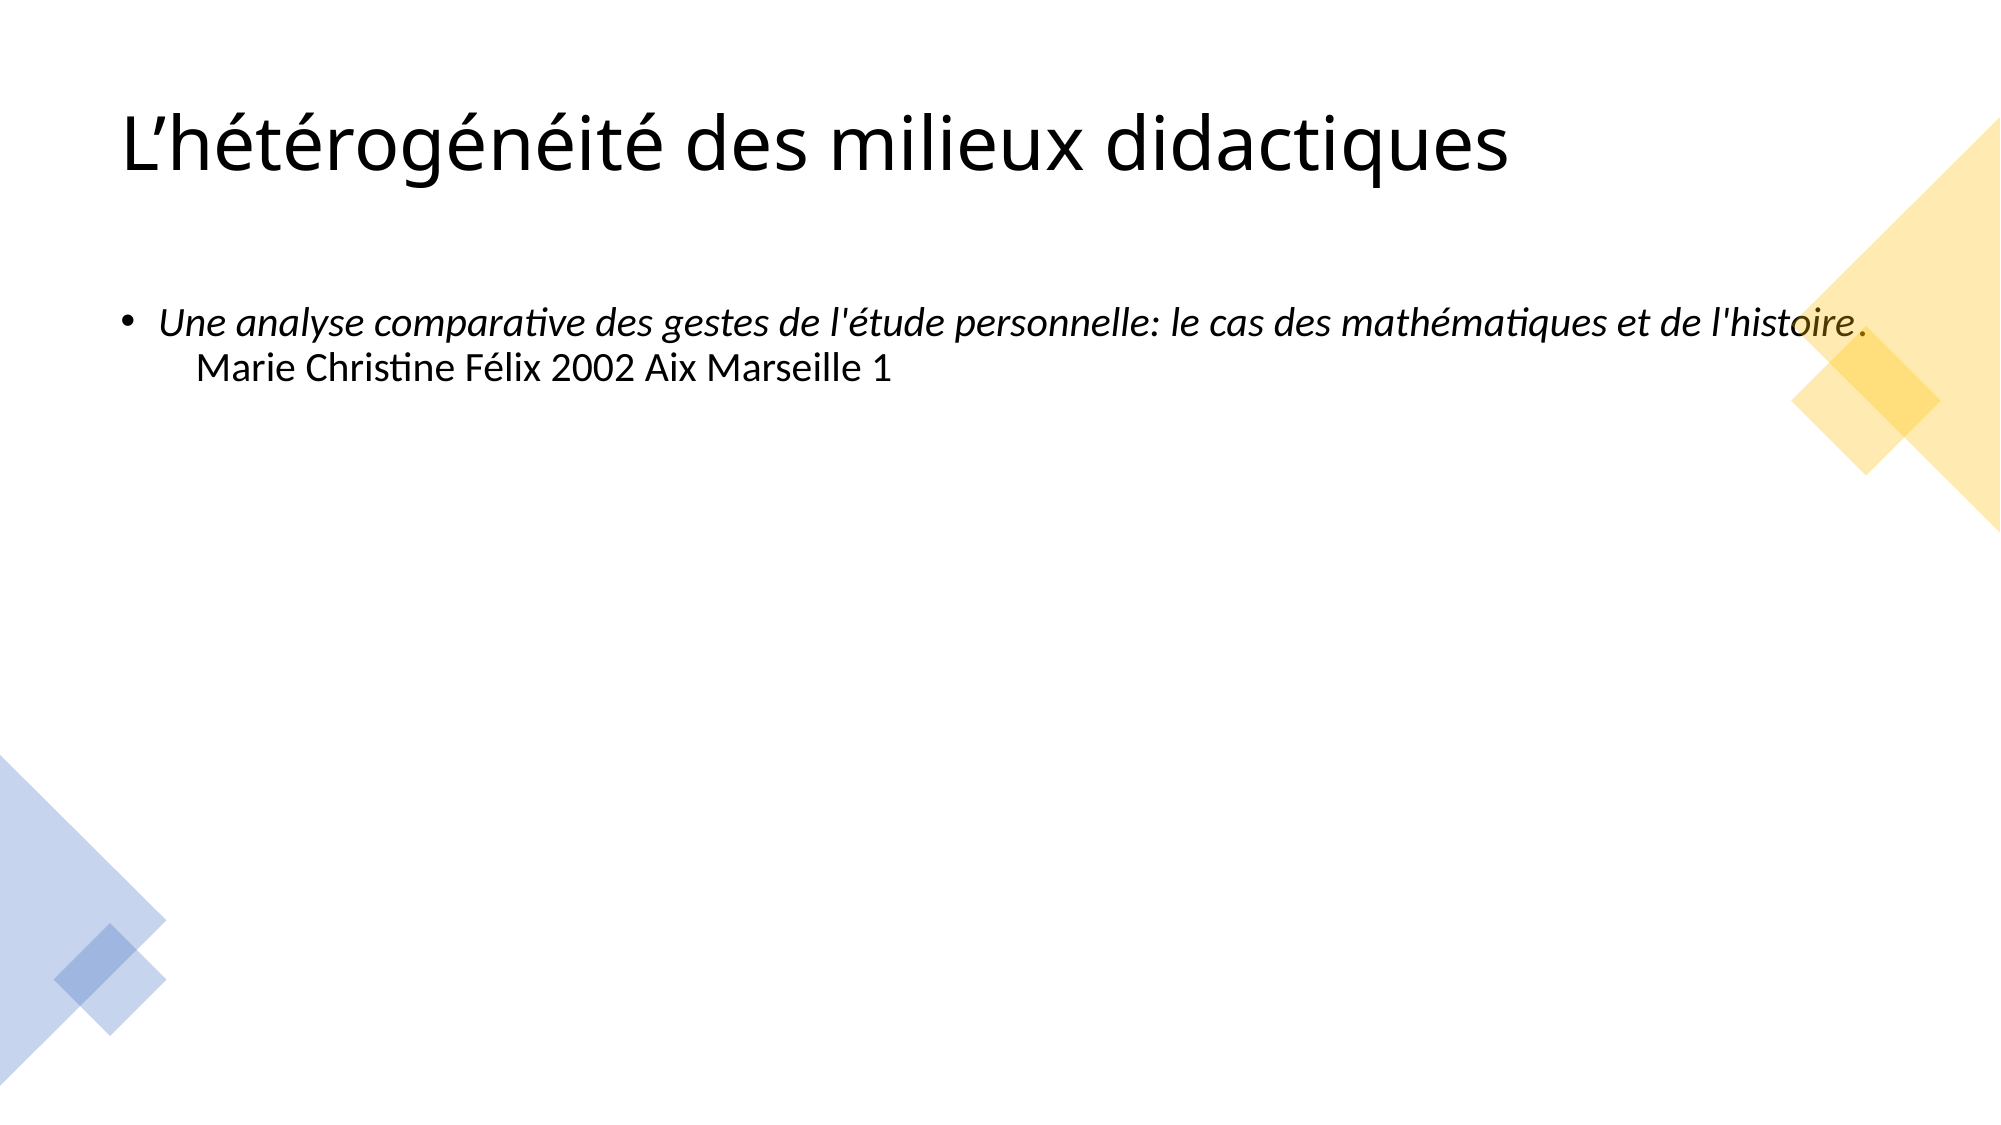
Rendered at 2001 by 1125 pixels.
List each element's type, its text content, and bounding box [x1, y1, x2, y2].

title L’hétérogénéité des milieux didactiques [105, 52, 1895, 240]
list Une analyse comparative des gestes de l'étude personnelle: le cas des mathématiques et de l'histoire. Marie Christine Félix 2002 Aix Marseille 1 [105, 292, 1895, 1014]
text_box [0, 0, 2000, 1125]
